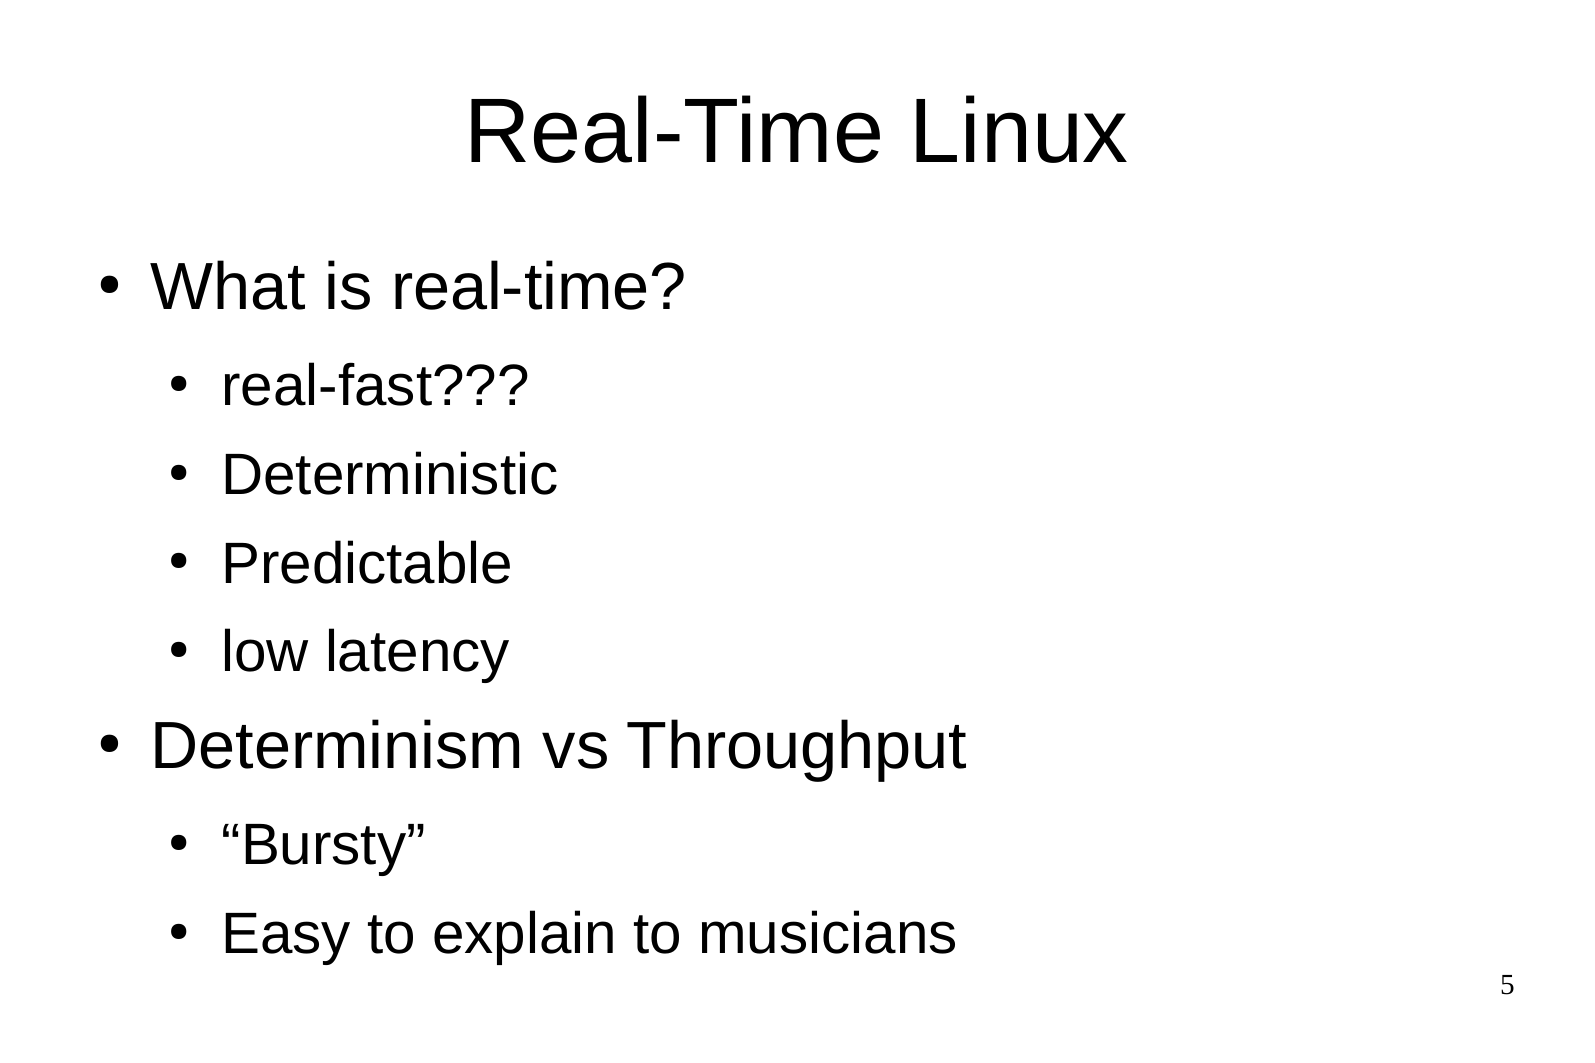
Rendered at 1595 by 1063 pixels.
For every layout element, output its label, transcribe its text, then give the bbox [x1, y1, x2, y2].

list What is real-time? real-fast??? Deterministic Predictable low latency Determinism vs Throughput “Bursty” Easy to explain to musicians [79, 248, 1515, 966]
title Real-Time Linux [79, 42, 1515, 220]
